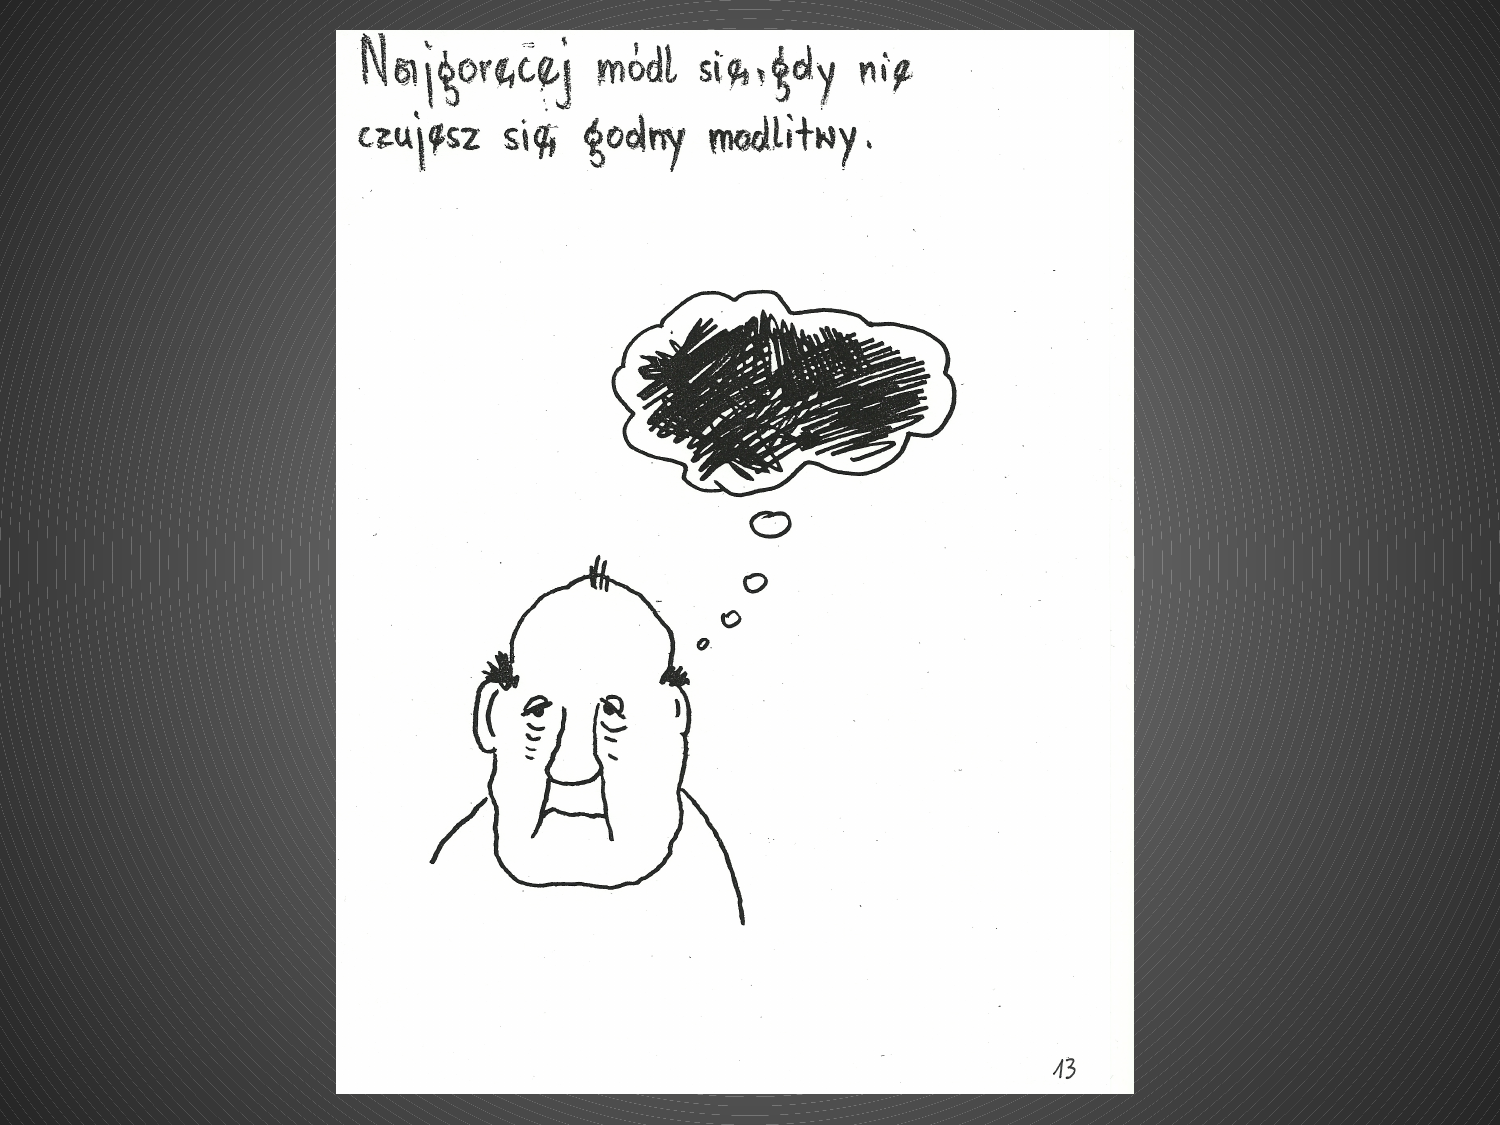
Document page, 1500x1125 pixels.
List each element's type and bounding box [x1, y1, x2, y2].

picture [336, 30, 1134, 1094]
